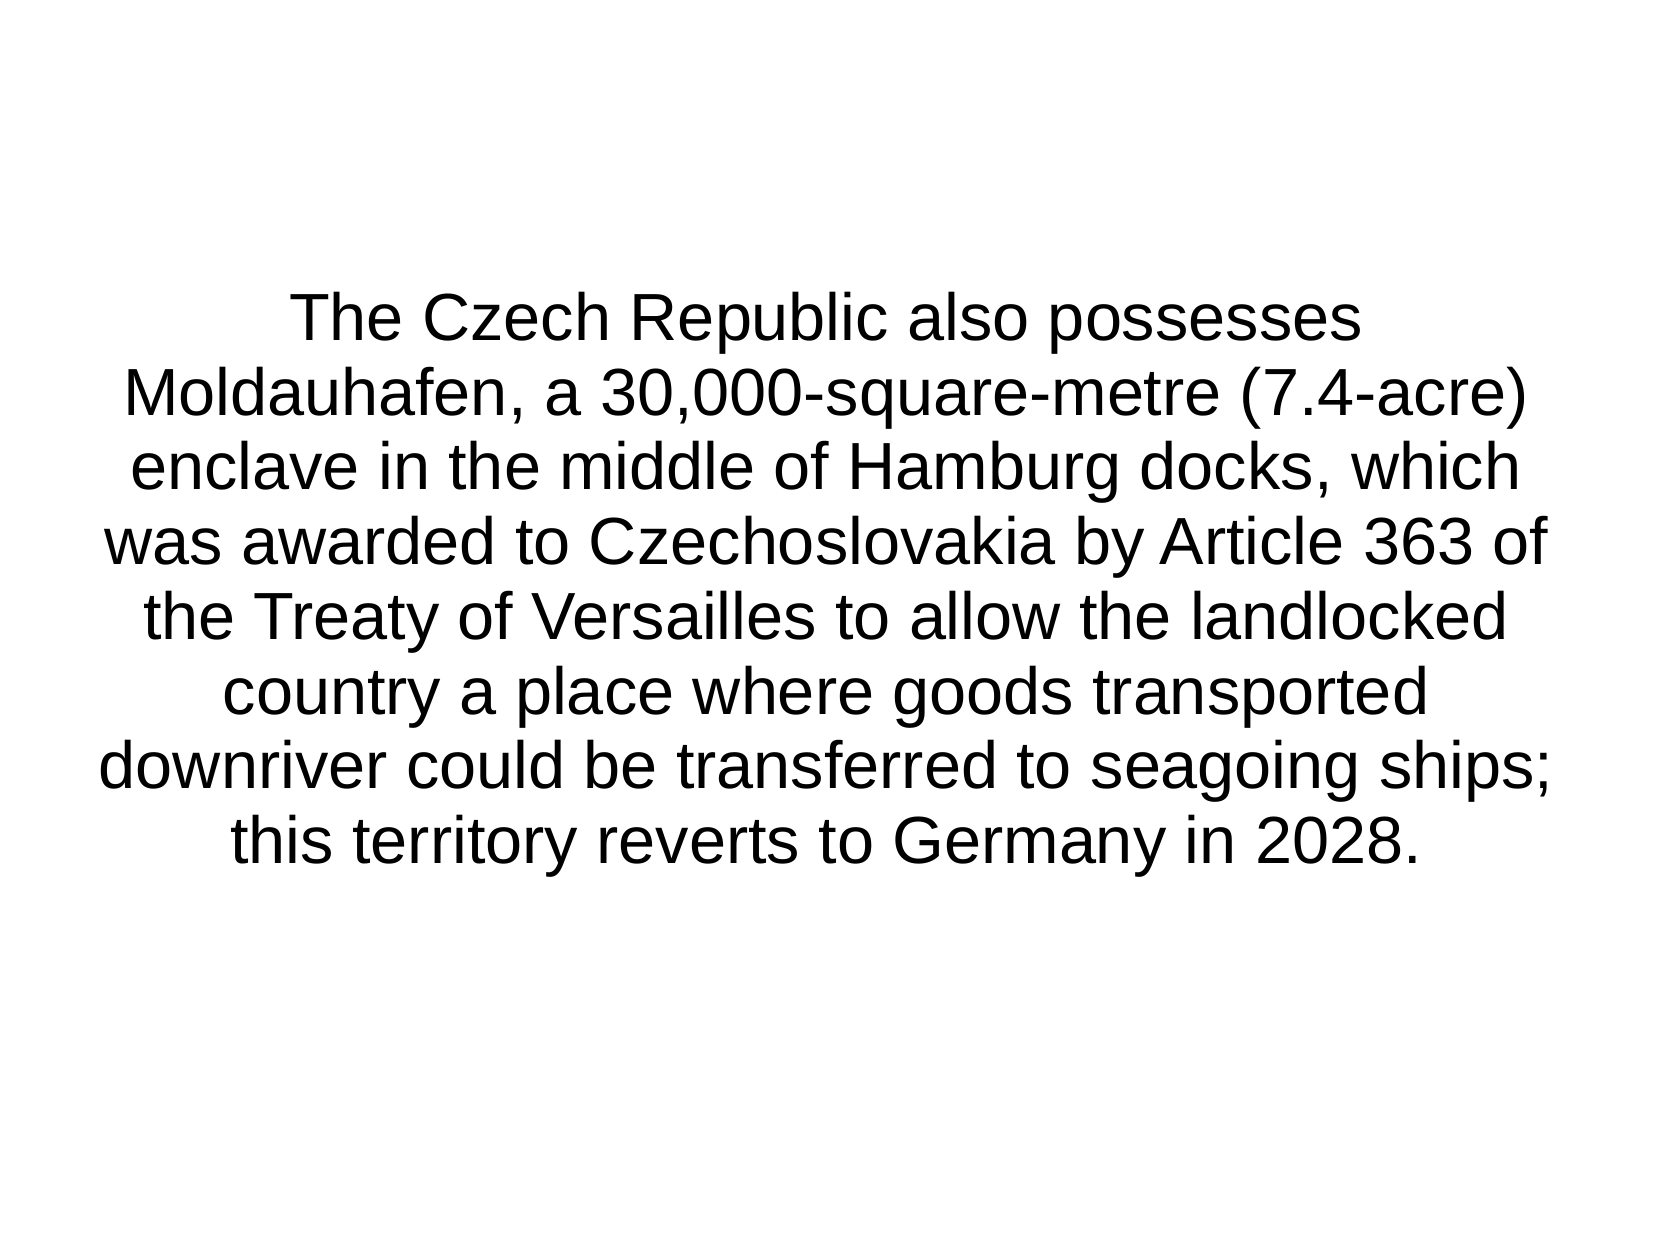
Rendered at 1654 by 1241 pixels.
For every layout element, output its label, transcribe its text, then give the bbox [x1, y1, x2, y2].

text_box The Czech Republic also possesses Moldauhafen, a 30,000-square-metre (7.4-acre) enclave in the middle of Hamburg docks, which was awarded to Czechoslovakia by Article 363 of the Treaty of Versailles to allow the landlocked country a place where goods transported downriver could be transferred to seagoing ships; this territory reverts to Germany in 2028. [82, 56, 1571, 1102]
